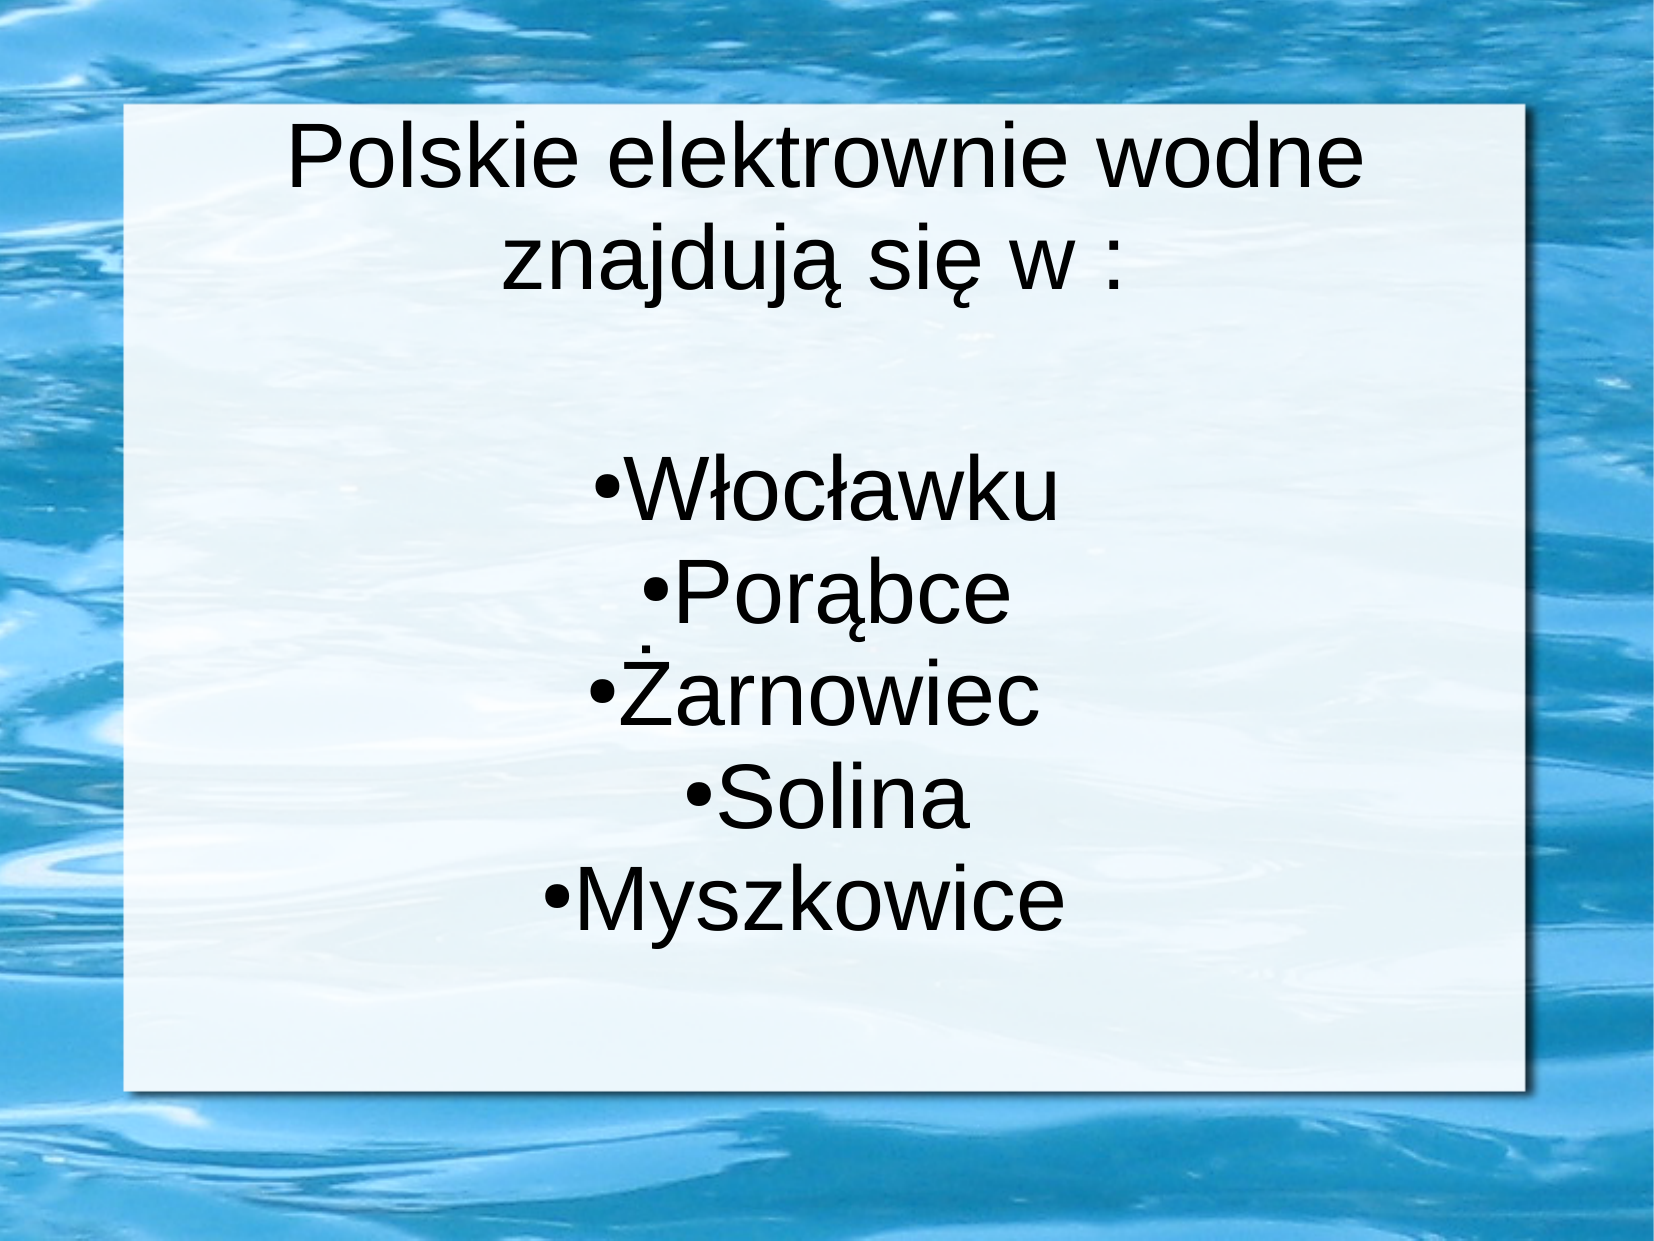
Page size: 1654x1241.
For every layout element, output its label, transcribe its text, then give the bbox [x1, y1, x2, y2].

subtitle Włocławku Porąbce Żarnowiec Solina Myszkowice [147, 324, 1506, 1063]
picture [0, 0, 1654, 1241]
title Polskie elektrownie wodne znajdują się w : [147, 104, 1506, 310]
